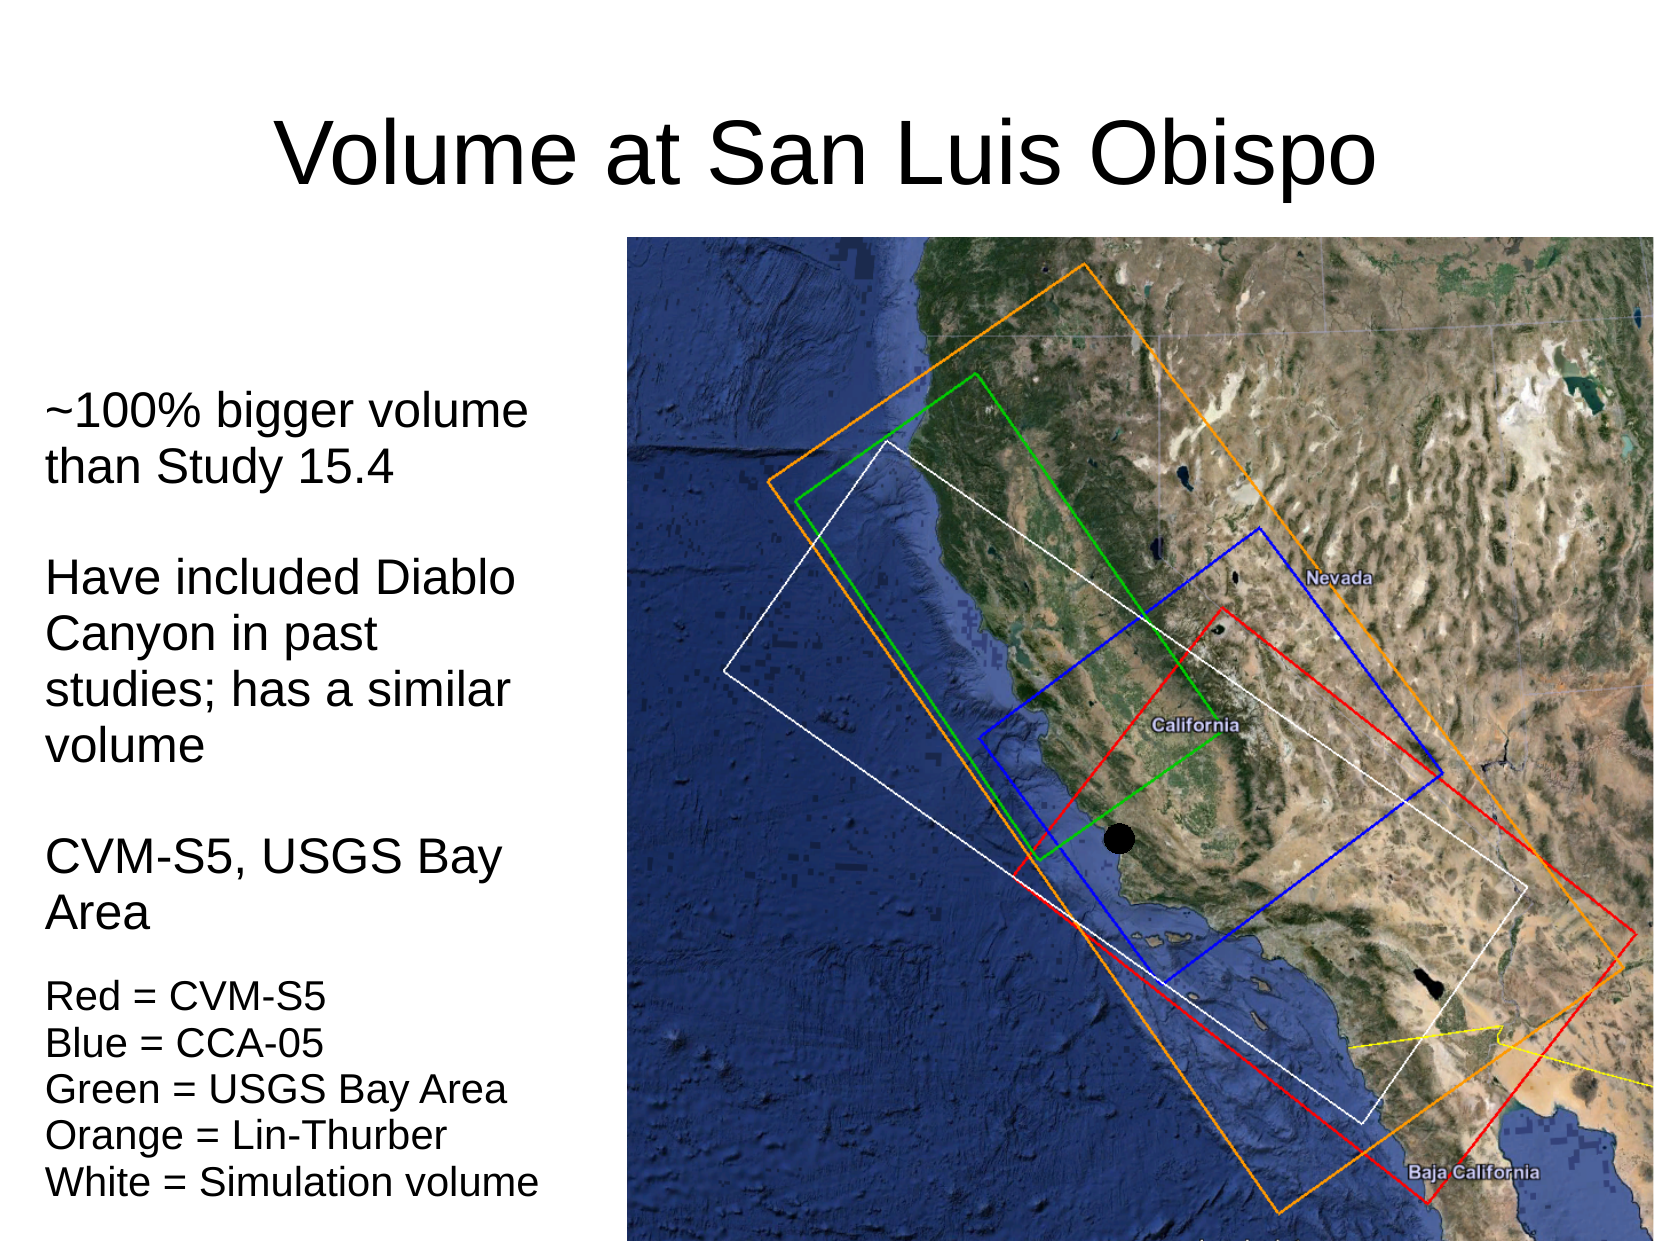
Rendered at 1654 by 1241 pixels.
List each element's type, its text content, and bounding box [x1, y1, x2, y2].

text_box [1104, 823, 1135, 854]
picture [627, 237, 1654, 1241]
title Volume at San Luis Obispo [82, 49, 1571, 257]
text_box Red = CVM-S5 Blue = CCA-05 Green = USGS Bay Area Orange = Lin-Thurber White = Simulation volume [30, 965, 571, 1239]
text_box ~100% bigger volume than Study 15.4 Have included Diablo Canyon in past studies; has a similar volume CVM-S5, USGS Bay Area [30, 375, 571, 953]
